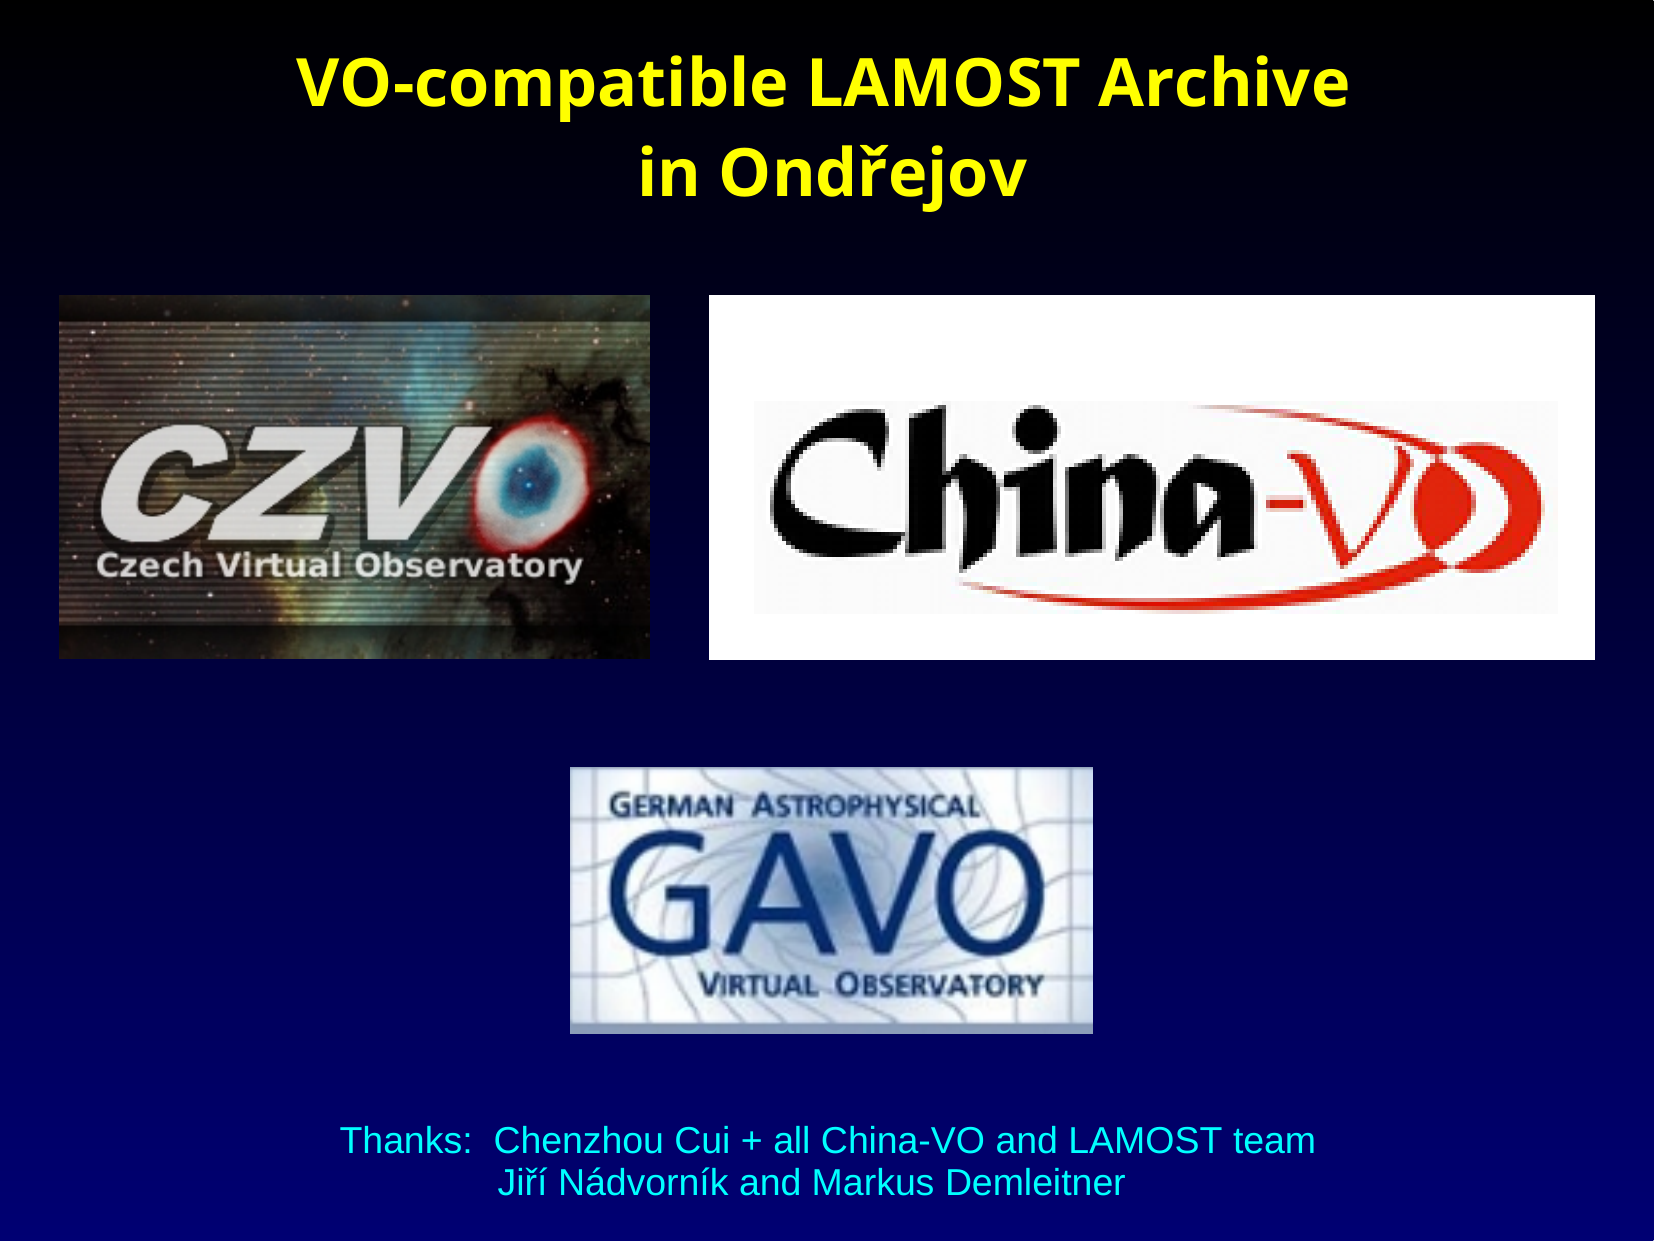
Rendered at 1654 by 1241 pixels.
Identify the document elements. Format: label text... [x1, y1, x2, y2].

picture [709, 295, 1595, 660]
picture [570, 767, 1093, 1034]
title VO-compatible LAMOST Archive in Ondřejov [88, 29, 1577, 222]
picture [59, 295, 650, 659]
text_box Thanks: Chenzhou Cui + all China-VO and LAMOST team Jiří Nádvorník and Markus Demleitner [324, 1111, 1447, 1211]
